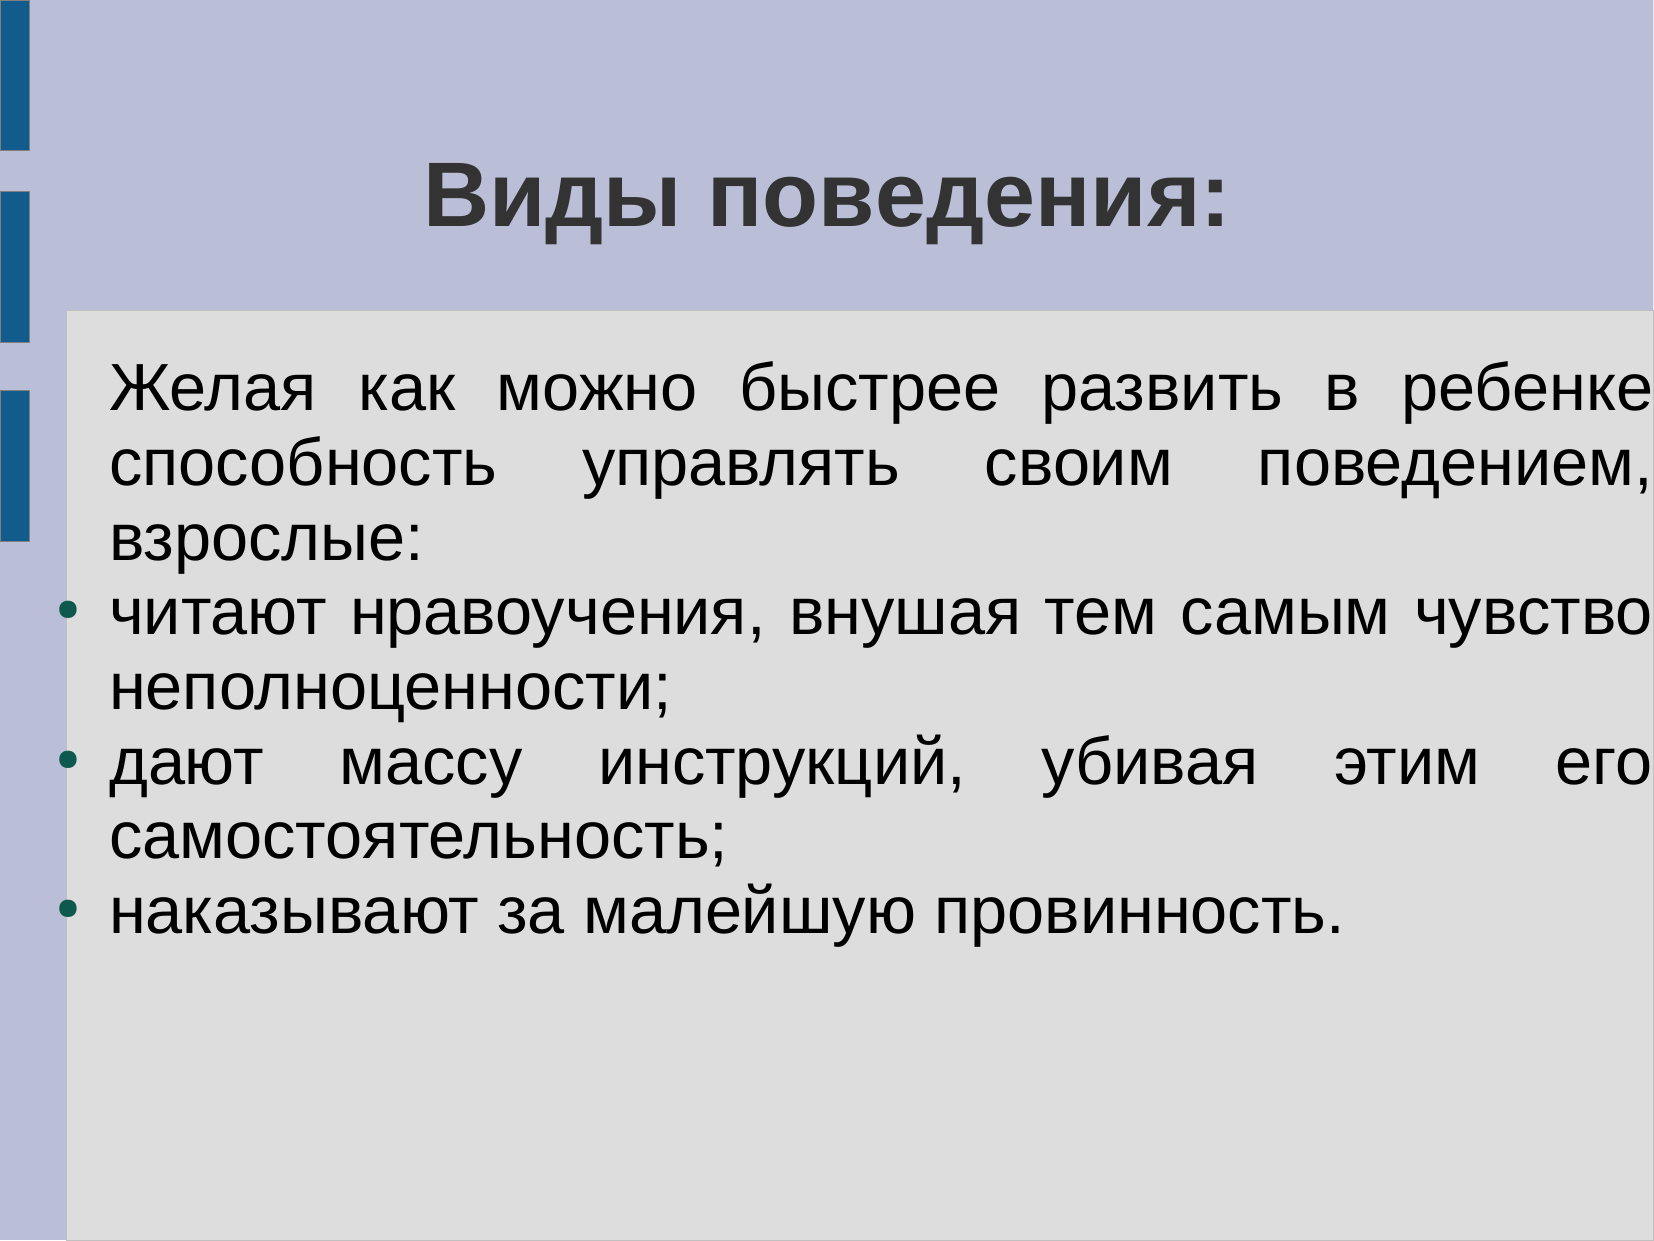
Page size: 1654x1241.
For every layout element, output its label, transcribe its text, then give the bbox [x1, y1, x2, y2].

text_box Желая как можно быстрее развить в ребенке способность управлять своим поведением, взрослые: читают нравоучения, внушая тем самым чувство неполноценности; дают массу инструкций, убивая этим его самостоятельность; наказывают за малейшую провинность. [23, 342, 1654, 956]
title Виды поведения: [121, 91, 1534, 299]
